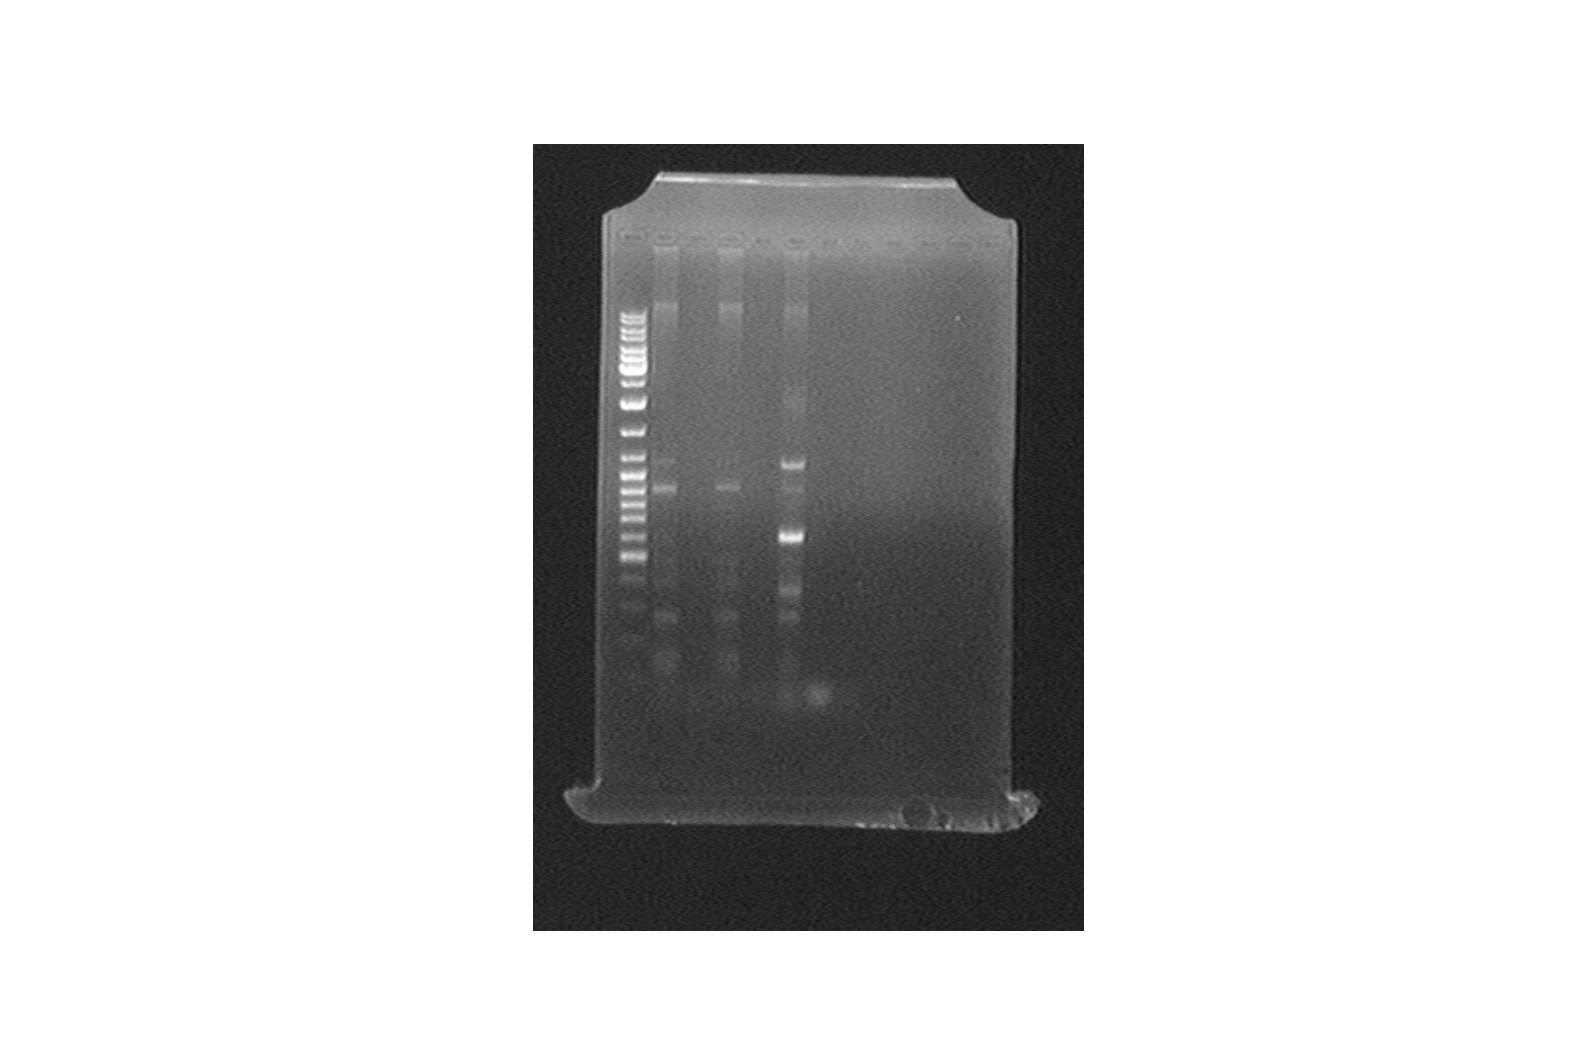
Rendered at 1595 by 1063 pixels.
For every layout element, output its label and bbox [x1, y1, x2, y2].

picture [533, 144, 1084, 931]
